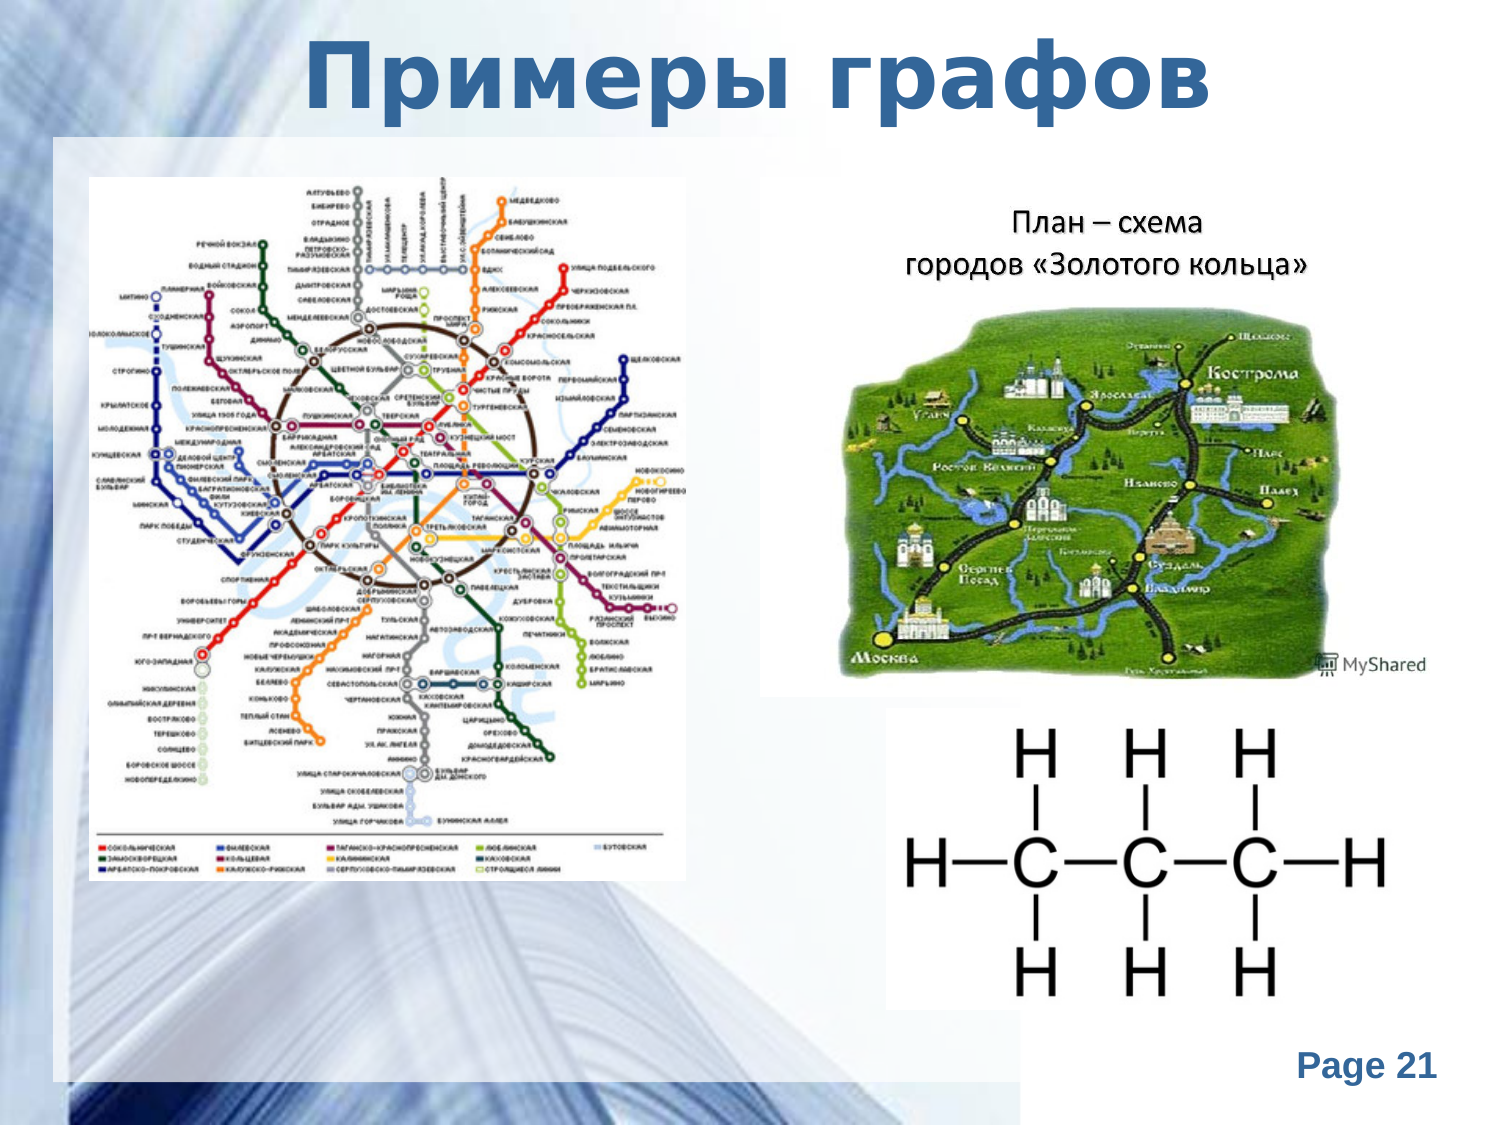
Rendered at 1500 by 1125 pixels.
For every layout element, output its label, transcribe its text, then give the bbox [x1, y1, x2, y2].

text_box Примеры графов [286, 9, 1229, 215]
picture [0, 0, 1500, 1125]
